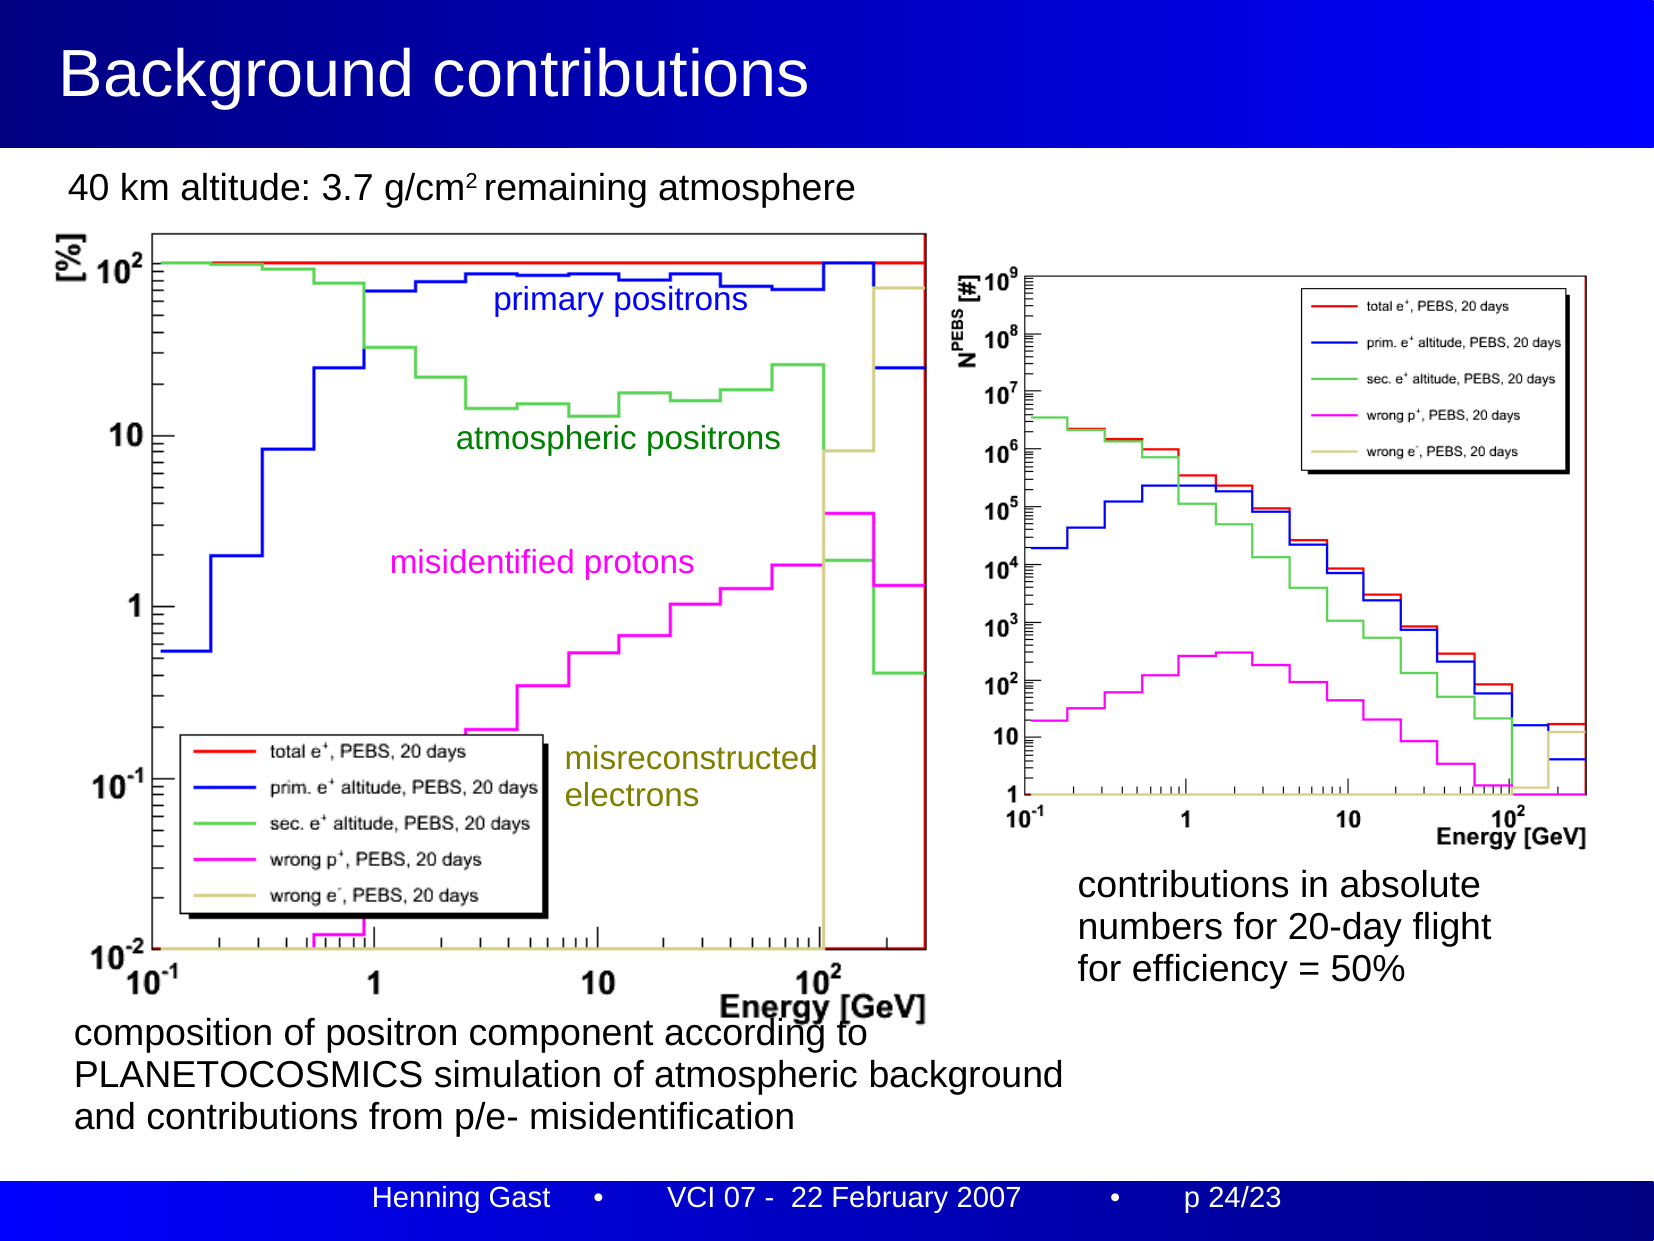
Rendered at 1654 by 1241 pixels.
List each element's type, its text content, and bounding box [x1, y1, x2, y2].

text_box primary positrons [478, 273, 863, 338]
text_box contributions in absolute numbers for 20-day flight for efficiency = 50% [1062, 857, 1565, 1039]
picture [50, 224, 938, 1032]
text_box misidentified protons [375, 535, 759, 601]
text_box composition of positron component according to PLANETOCOSMICS simulation of atmospheric background and contributions from p/e- misidentification [59, 1003, 1093, 1187]
text_box atmospheric positrons [441, 412, 826, 477]
text_box misreconstructed electrons [549, 732, 934, 847]
text_box 40 km altitude: 3.7 g/cm2 remaining atmosphere [53, 159, 904, 231]
title Background contributions [0, 0, 1654, 148]
picture [946, 262, 1613, 857]
